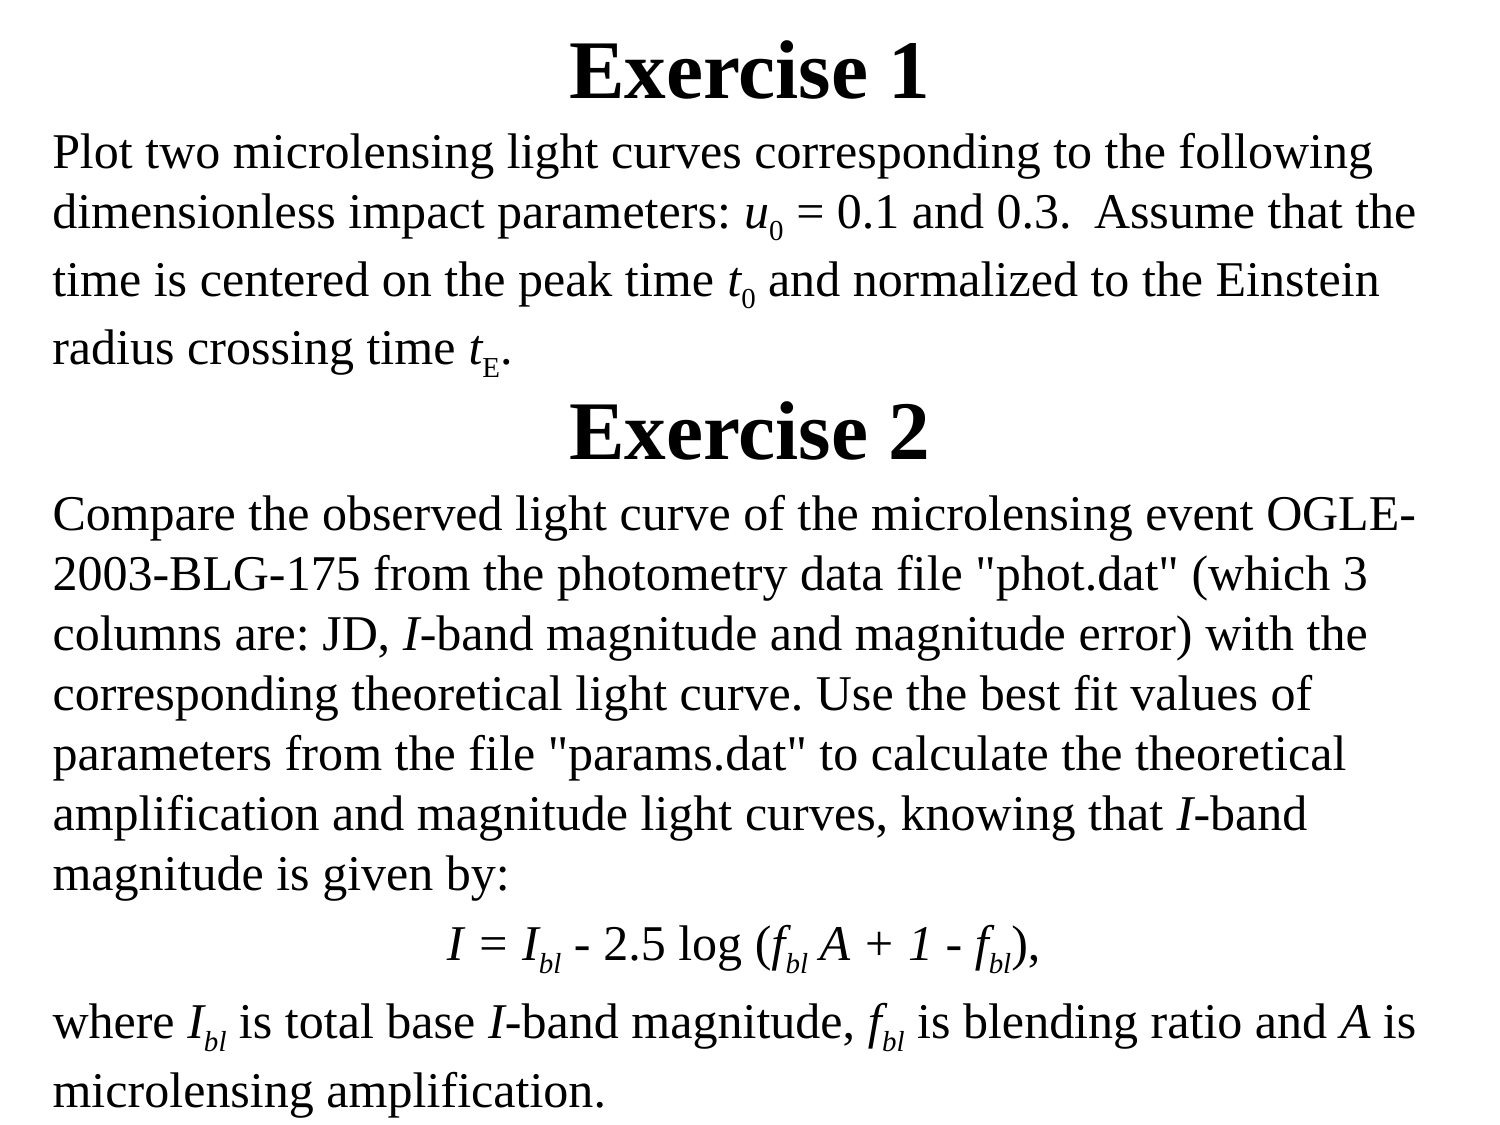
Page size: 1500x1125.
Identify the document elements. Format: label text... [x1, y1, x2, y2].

title Exercise 1 [75, 9, 1426, 122]
title Exercise 2 [75, 369, 1426, 482]
text_box Plot two microlensing light curves corresponding to the following dimensionless impact parameters: u0 = 0.1 and 0.3. Assume that the time is centered on the peak time t0 and normalized to the Einstein radius crossing time tE. [37, 110, 1463, 391]
text_box Compare the observed light curve of the microlensing event OGLE-2003-BLG-175 from the photometry data file "phot.dat" (which 3 columns are: JD, I-band magnitude and magnitude error) with the corresponding theoretical light curve. Use the best fit values of parameters from the file "params.dat" to calculate the theoretical amplification and magnitude light curves, knowing that I-band magnitude is given by: I = Ibl - 2.5 log (fbl A + 1 - fbl), where Ibl is total base I-band magnitude, fbl is blending ratio and A is microlensing amplification. [37, 473, 1450, 1125]
